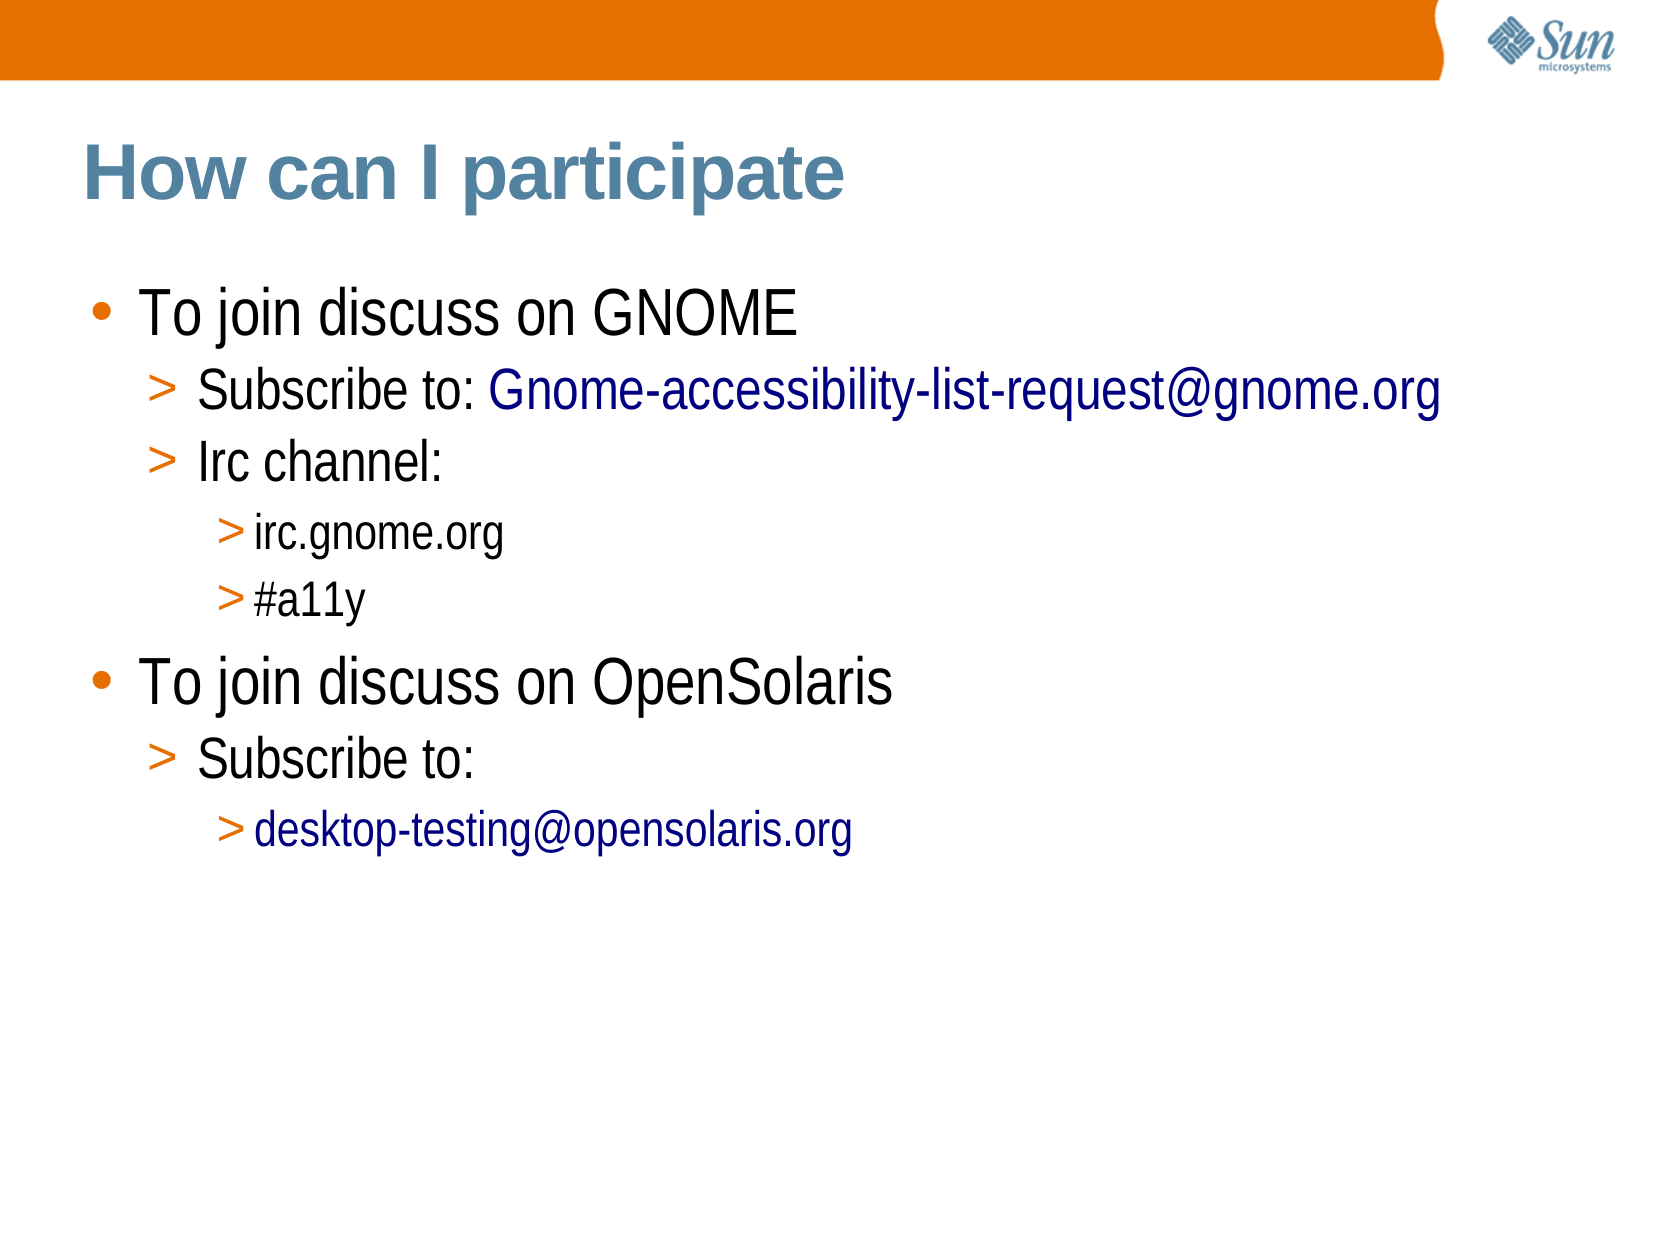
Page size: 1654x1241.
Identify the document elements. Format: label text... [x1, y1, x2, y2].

list To join discuss on GNOME Subscribe to: Gnome-accessibility-list-request@gnome.org Irc channel: irc.gnome.org #a11y To join discuss on OpenSolaris Subscribe to: desktop-testing@opensolaris.org [71, 283, 1545, 1121]
picture [0, 0, 1654, 83]
title How can I participate [82, 135, 1585, 251]
